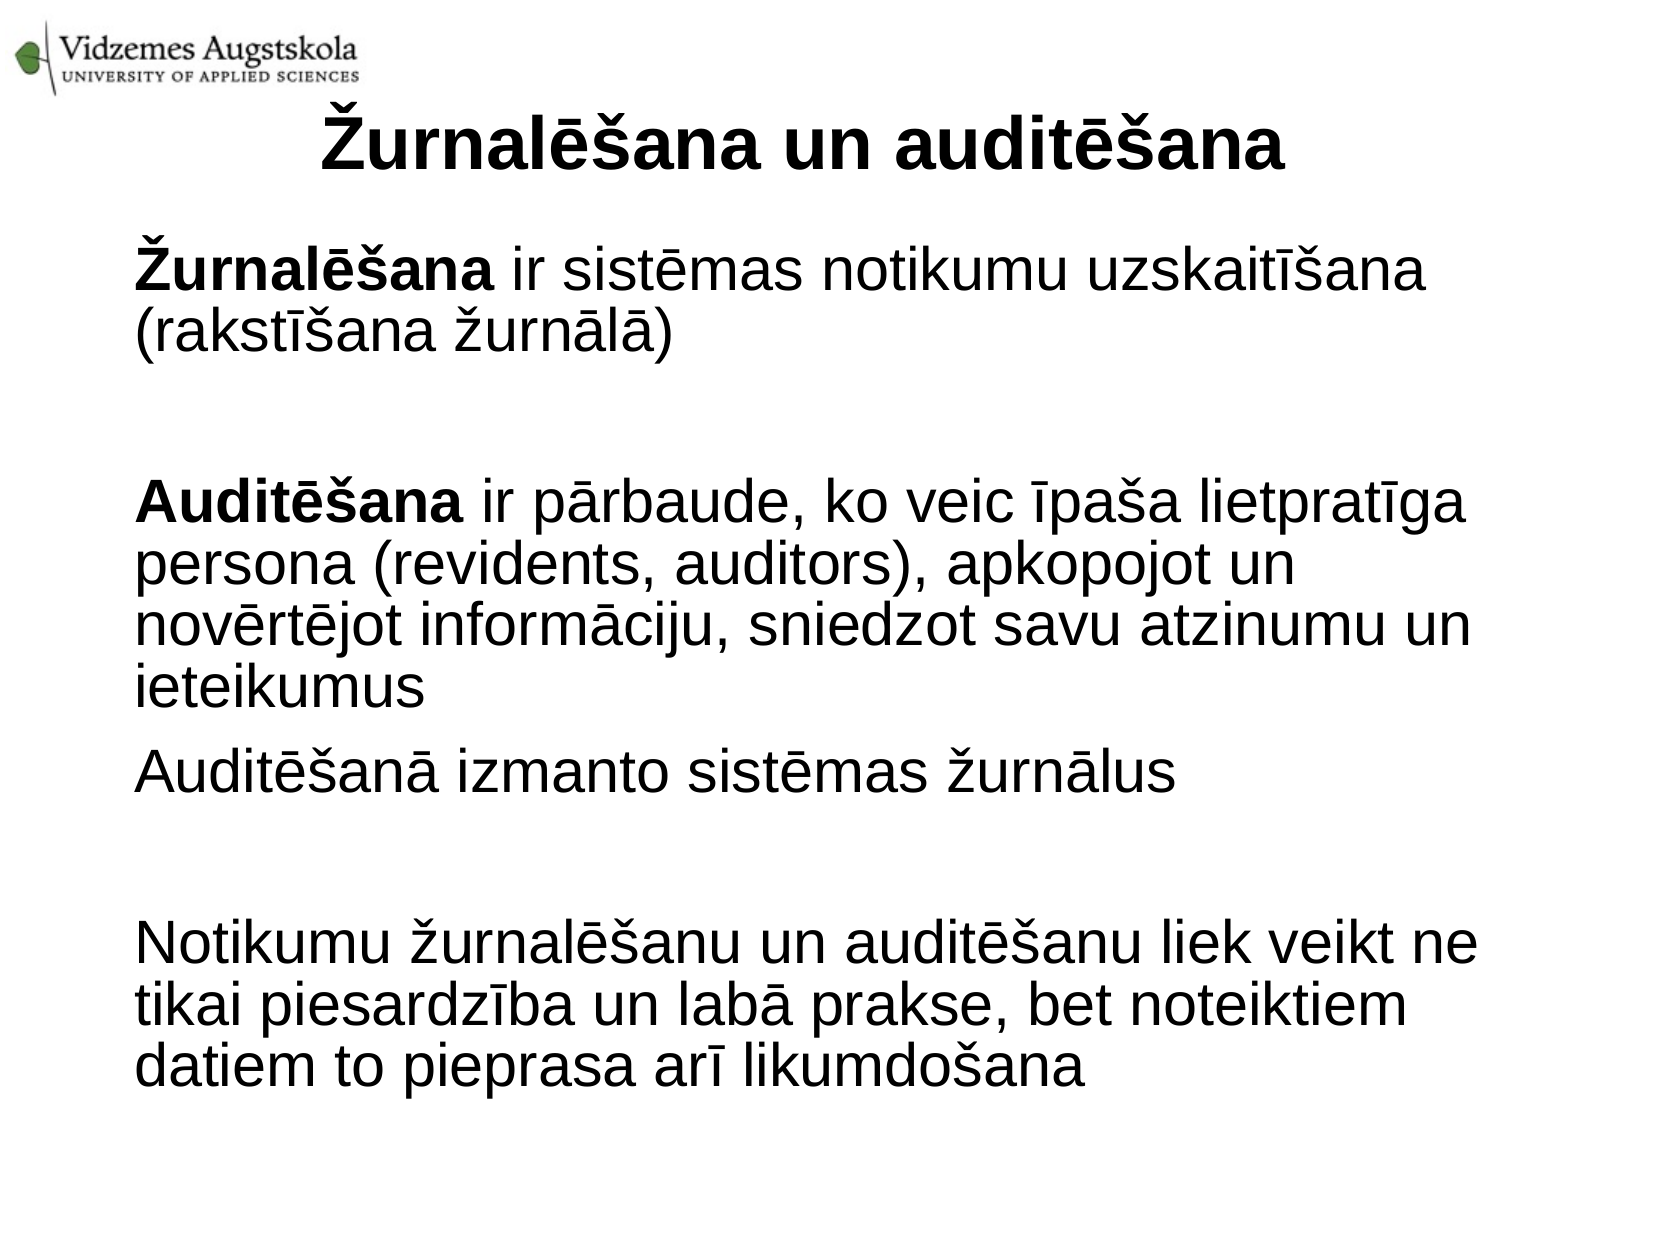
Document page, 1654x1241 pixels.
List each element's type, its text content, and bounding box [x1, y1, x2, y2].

list Žurnalēšana ir sistēmas notikumu uzskaitīšana (rakstīšana žurnālā) Auditēšana ir pārbaude, ko veic īpaša lietpratīga persona (revidents, auditors), apkopojot un novērtējot informāciju, sniedzot savu atzinumu un ieteikumus Auditēšanā izmanto sistēmas žurnālus Notikumu žurnalēšanu un auditēšanu liek veikt ne tikai piesardzība un labā prakse, bet noteiktiem datiem to pieprasa arī likumdošana [82, 236, 1569, 1107]
picture [5, 2, 368, 113]
title Žurnalēšana un auditēšana [94, 103, 1512, 188]
